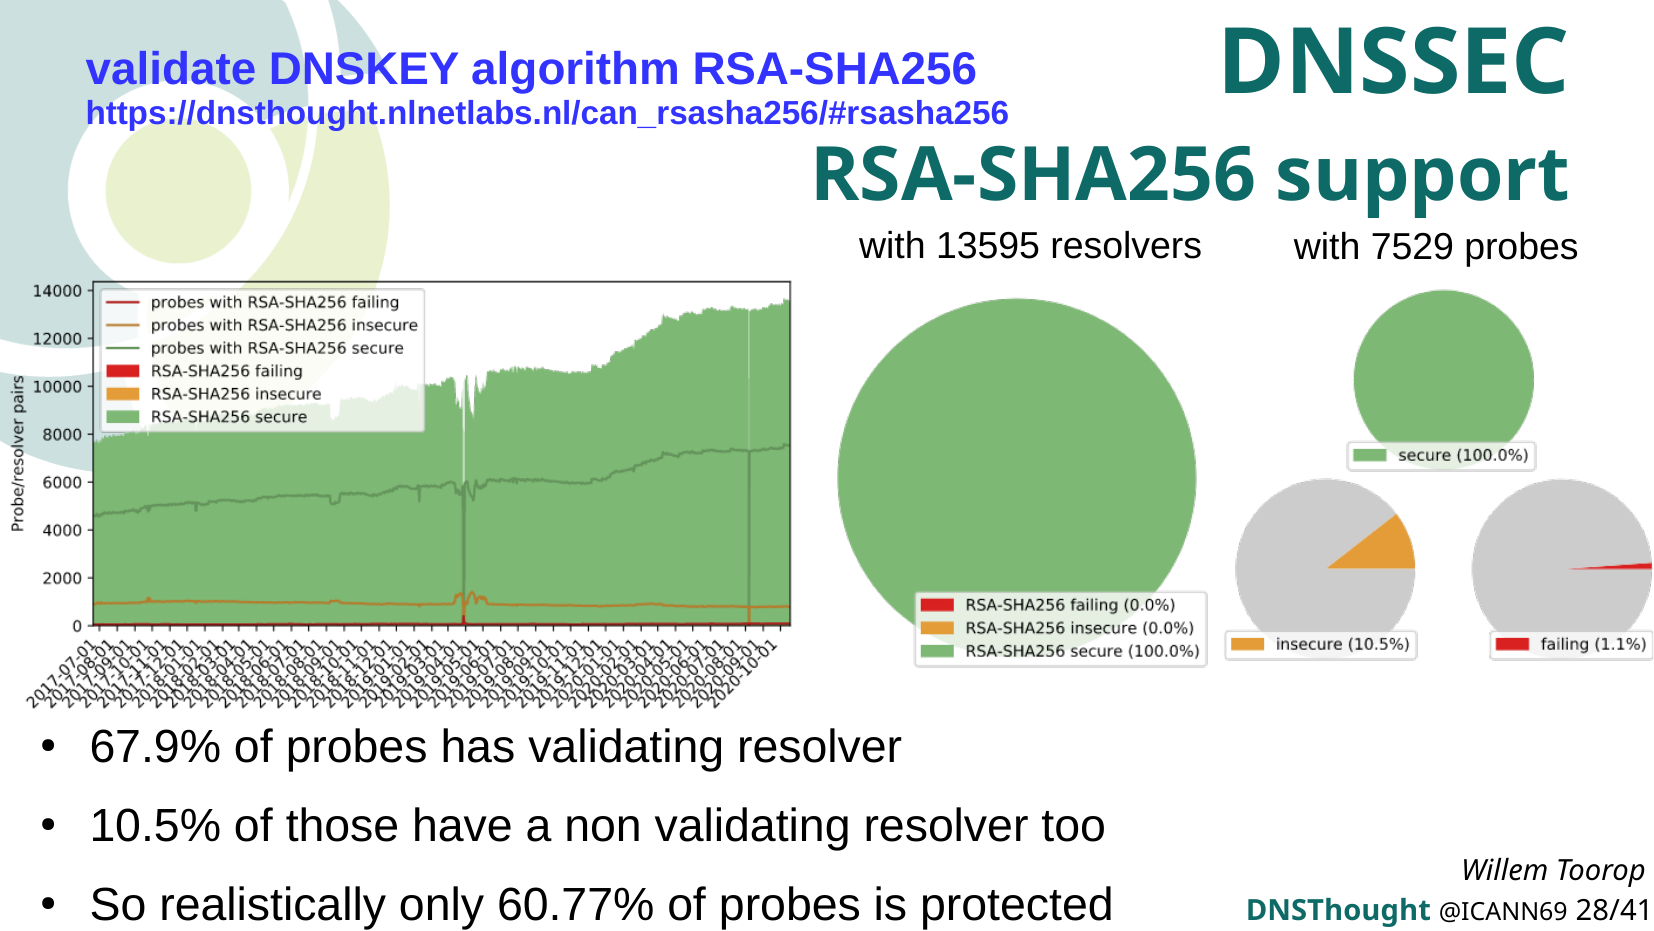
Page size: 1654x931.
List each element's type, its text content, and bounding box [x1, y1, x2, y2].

text_box with 13595 resolvers [844, 217, 1279, 322]
picture [0, 265, 1654, 723]
text_box with 7529 probes [1279, 217, 1654, 323]
list 67.9% of probes has validating resolver 10.5% of those have a non validating resolver too So realistically only 60.77% of probes is protected [23, 720, 1512, 931]
title DNSSEC RSA-SHA256 support [82, 12, 1571, 206]
text_box validate DNSKEY algorithm RSA-SHA256 https://dnsthought.nlnetlabs.nl/can_rsasha256/#rsasha256 [70, 35, 1123, 139]
